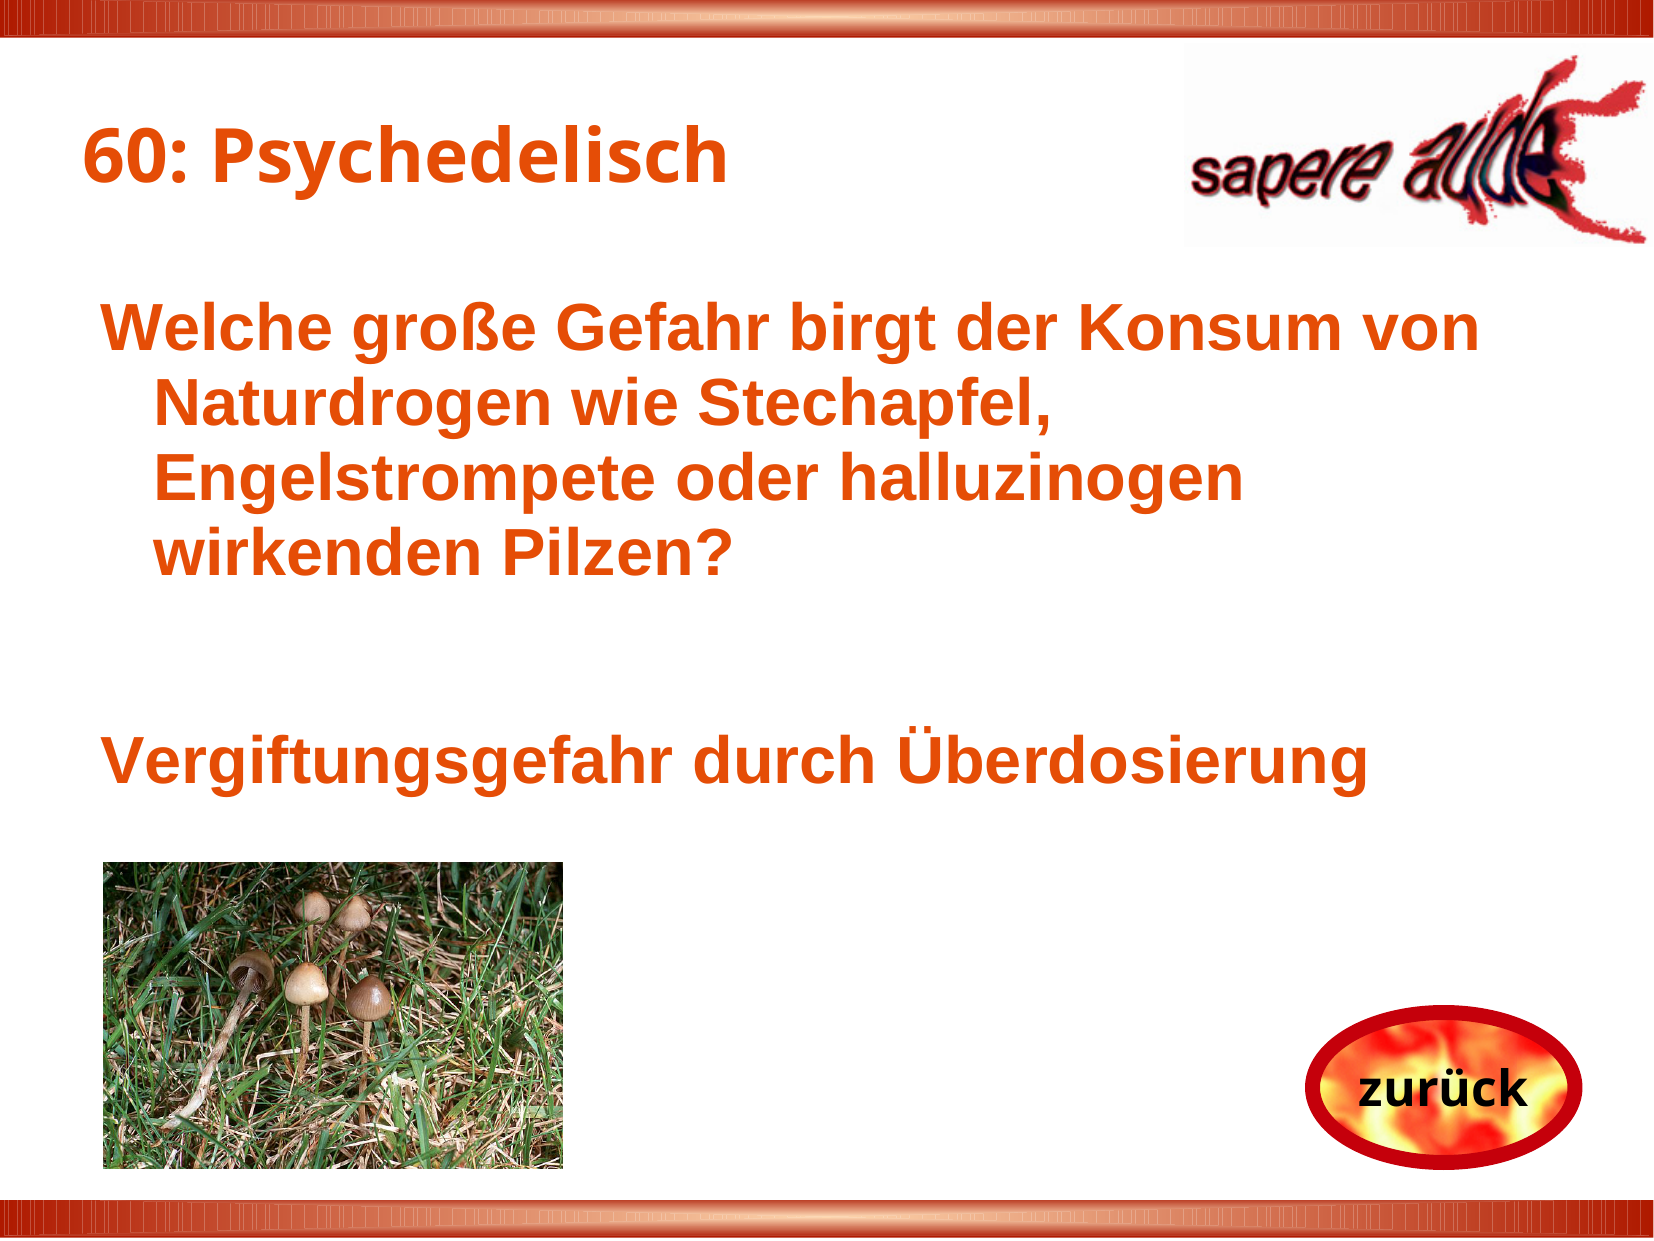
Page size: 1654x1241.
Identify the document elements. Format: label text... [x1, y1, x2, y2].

title 60: Psychedelisch [82, 49, 1571, 257]
picture [103, 862, 563, 1169]
picture [1184, 43, 1654, 247]
list Welche große Gefahr birgt der Konsum von Naturdrogen wie Stechapfel, Engelstrompete oder halluzinogen wirkenden Pilzen? Vergiftungsgefahr durch Überdosierung [82, 290, 1571, 1109]
picture [1328, 1109, 1560, 1154]
